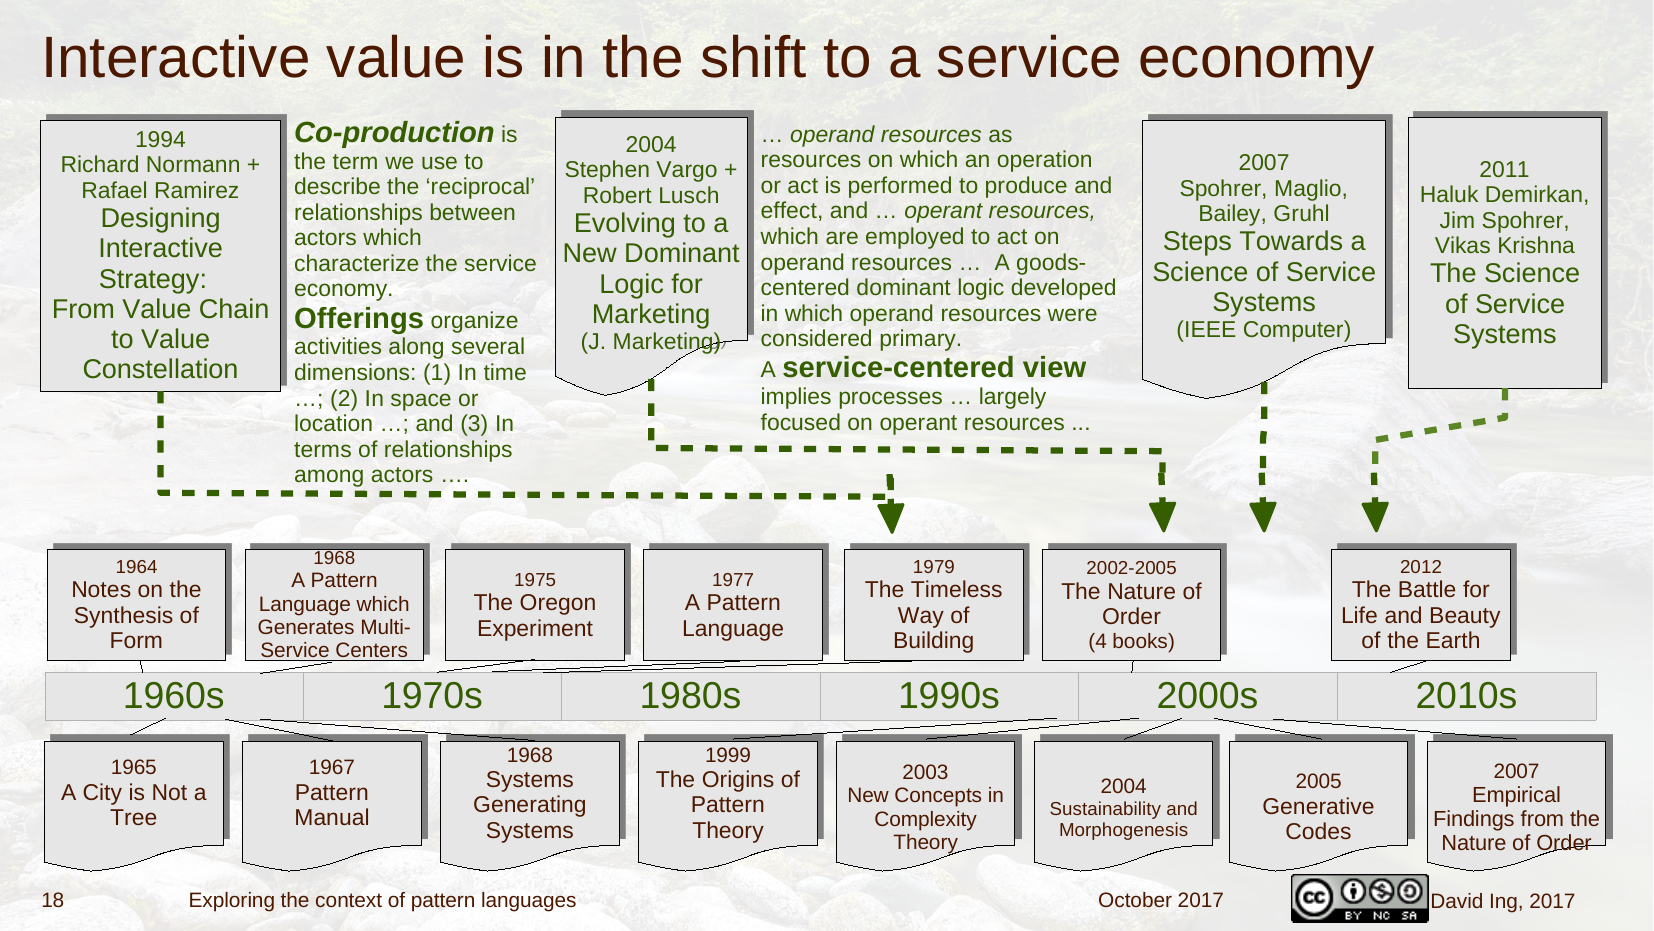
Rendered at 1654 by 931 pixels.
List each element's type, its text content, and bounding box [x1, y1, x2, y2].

table_header 2000s [1079, 673, 1337, 720]
text_box Co-production is the term we use to describe the ‘reciprocal’ relationships between actors which characterize the service economy. Offerings organize activities along several dimensions: (1) In time …; (2) In space or location …; and (3) In terms of relationships among actors …. [279, 108, 557, 494]
table_header 1990s [821, 673, 1078, 720]
text_box 1968 A Pattern Language which Generates Multi-Service Centers [245, 549, 424, 661]
table_header 1960s [46, 673, 303, 720]
text_box 1979 The Timeless Way of Building [844, 549, 1024, 661]
text_box 2004 Stephen Vargo + Robert Lusch Evolving to a New Dominant Logic for Marketing (J. Marketing) [555, 117, 745, 396]
text_box 2005 Generative Codes [1229, 741, 1408, 872]
text_box 1968 Systems Generating Systems [440, 741, 620, 872]
text_box 2011 Haluk Demirkan, Jim Spohrer, Vikas Krishna The Science of Service Systems [1408, 117, 1602, 389]
text_box 1977 A Pattern Language [643, 549, 823, 661]
text_box 2004 Sustainability and Morphogenesis [1034, 741, 1213, 872]
text_box 1994 Richard Normann + Rafael Ramirez Designing Interactive Strategy: From Value Chain to Value Constellation [40, 120, 279, 392]
text_box 1975 The Oregon Experiment [445, 549, 625, 661]
table_header 1980s [562, 673, 820, 720]
text_box 2012 The Battle for Life and Beauty of the Earth [1331, 549, 1511, 661]
table_header 1970s [304, 673, 561, 720]
text_box 2007 Empirical Findings from the Nature of Order [1427, 741, 1606, 872]
title Interactive value is in the shift to a service economy [41, 30, 1613, 181]
text_box 2007 Spohrer, Maglio, Bailey, Gruhl Steps Towards a Science of Service Systems (IEEE Computer) [1142, 120, 1386, 399]
text_box 1967 Pattern Manual [242, 741, 422, 872]
text_box 2003 New Concepts in Complexity Theory [836, 741, 1015, 872]
text_box 1965 A City is Not a Tree [44, 741, 224, 872]
text_box 1964 Notes on the Synthesis of Form [47, 549, 226, 661]
text_box … operand resources as resources on which an operation or act is performed to produce and effect, and … operant resources, which are employed to act on operand resources … A goods-centered dominant logic developed in which operand resources were considered primary. A service-centered view implies processes … largely focused on operant resources ... [745, 114, 1134, 443]
table_header 2010s [1338, 673, 1596, 720]
text_box 1999 The Origins of Pattern Theory [638, 741, 818, 872]
text_box 2002-2005 The Nature of Order (4 books) [1042, 549, 1221, 661]
picture [0, 0, 1654, 931]
